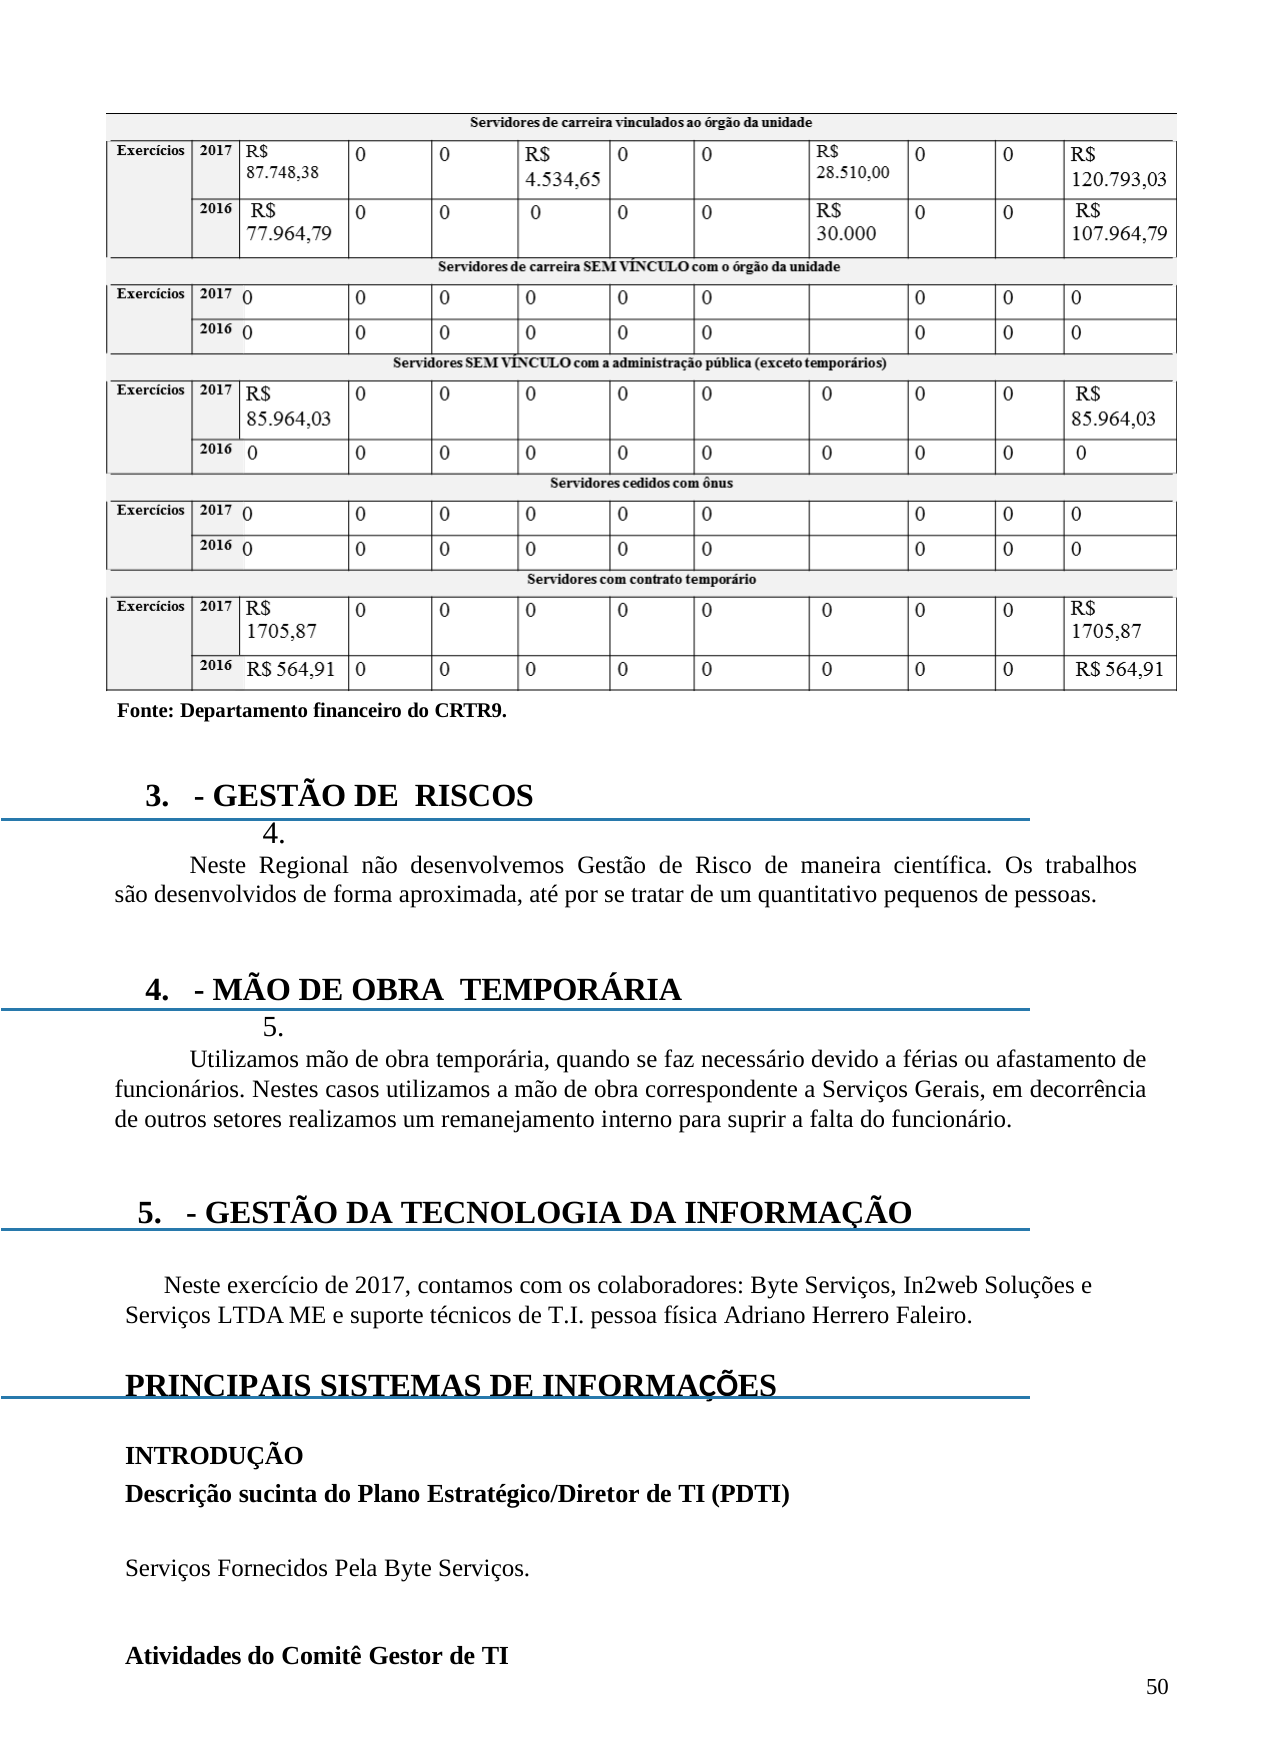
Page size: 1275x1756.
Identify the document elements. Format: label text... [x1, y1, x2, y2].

picture [106, 109, 1177, 694]
text_box Fonte: Departamento financeiro do CRTR9. - GESTÃO DE RISCOS Neste Regional não desenvolvemos Gestão de Risco de maneira científica. Os trabalhos são desenvolvidos de forma aproximada, até por se tratar de um quantitativo pequenos de pessoas. - MÃO DE OBRA TEMPORÁRIA Utilizamos mão de obra temporária, quando se faz necessário devido a férias ou afastamento de funcionários. Nestes casos utilizamos a mão de obra correspondente a Serviços Gerais, em decorrência de outros setores realizamos um remanejamento interno para suprir a falta do funcionário. - GESTÃO DA TECNOLOGIA DA INFORMAÇÃO Neste exercício de 2017, contamos com os colaboradores: Byte Serviços, In2web Soluções e Serviços LTDA ME e suporte técnicos de T.I. pessoa física Adriano Herrero Faleiro. PRINCIPAIS SISTEMAS DE INFORMAÇÕES INTRODUÇÃO Descrição sucinta do Plano Estratégico/Diretor de TI (PDTI) Serviços Fornecidos Pela Byte Serviços. Atividades do Comitê Gestor de TI [112, 696, 1171, 1652]
text_box 50 [1143, 1671, 1172, 1700]
